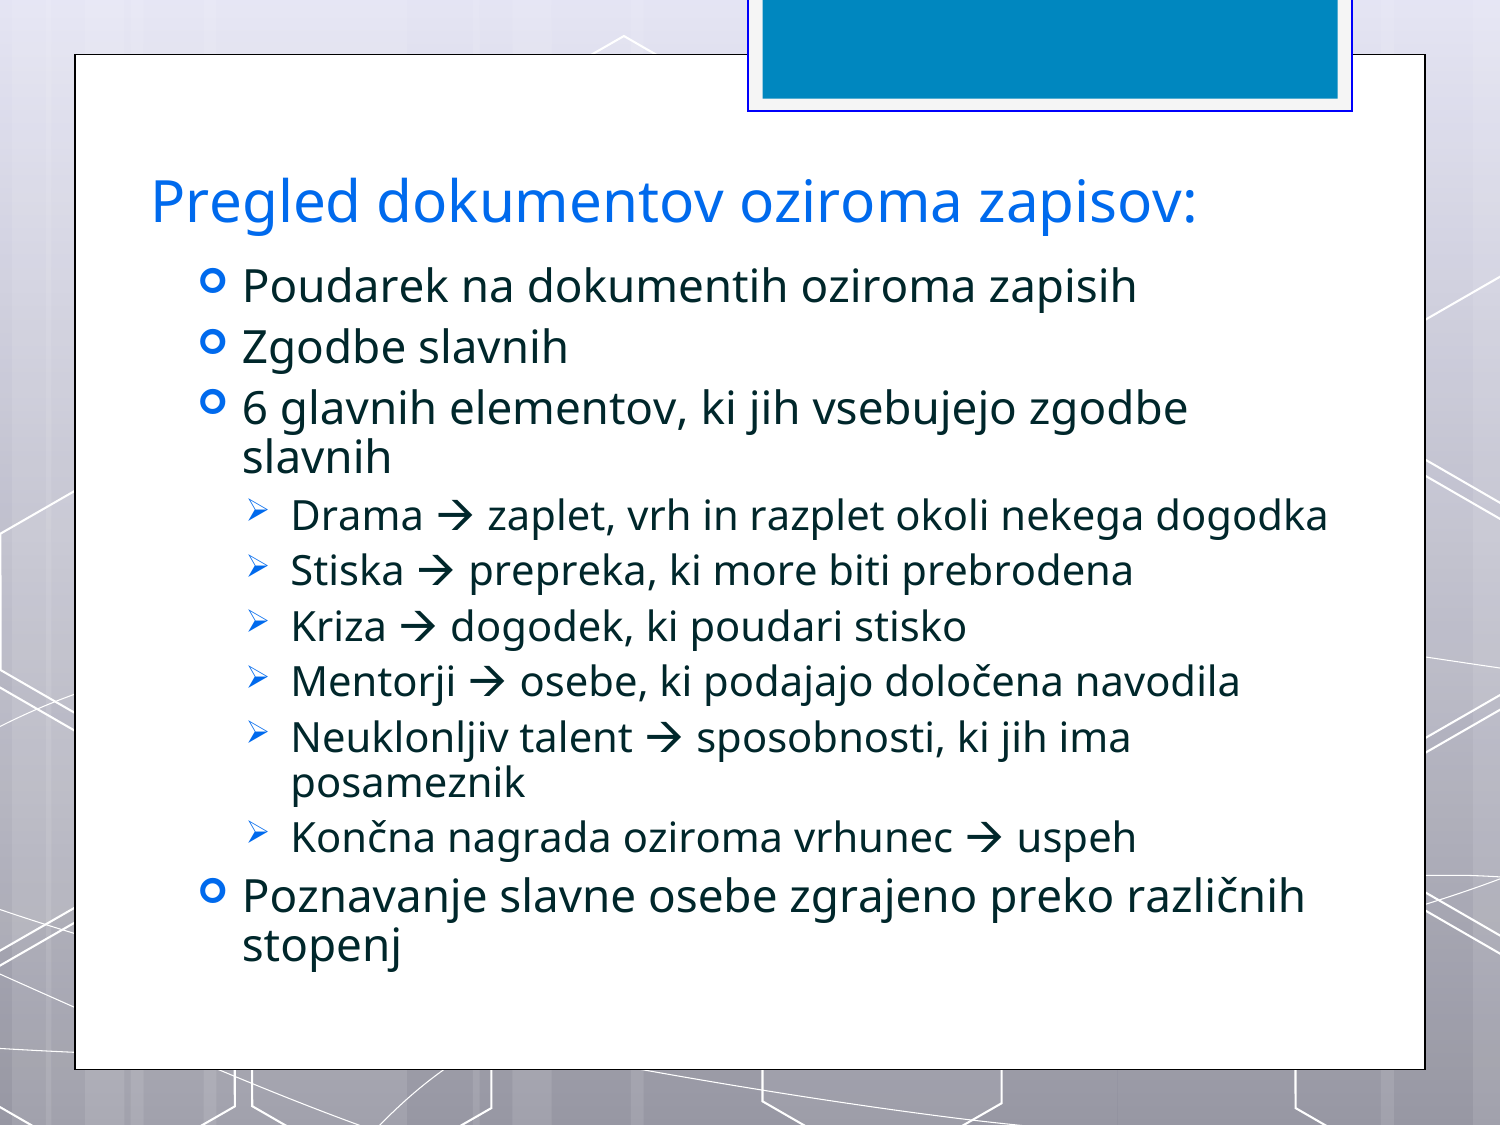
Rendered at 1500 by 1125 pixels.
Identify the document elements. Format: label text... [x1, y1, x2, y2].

text_box Poudarek na dokumentih oziroma zapisih Zgodbe slavnih 6 glavnih elementov, ki jih vsebujejo zgodbe slavnih Drama  zaplet, vrh in razplet okoli nekega dogodka Stiska  prepreka, ki more biti prebrodena Kriza  dogodek, ki poudari stisko Mentorji  osebe, ki podajajo določena navodila Neuklonljiv talent  sposobnosti, ki jih ima posameznik Končna nagrada oziroma vrhunec  uspeh Poznavanje slavne osebe zgrajeno preko različnih stopenj [171, 255, 1353, 1024]
text_box Pregled dokumentov oziroma zapisov: [135, 54, 1288, 243]
